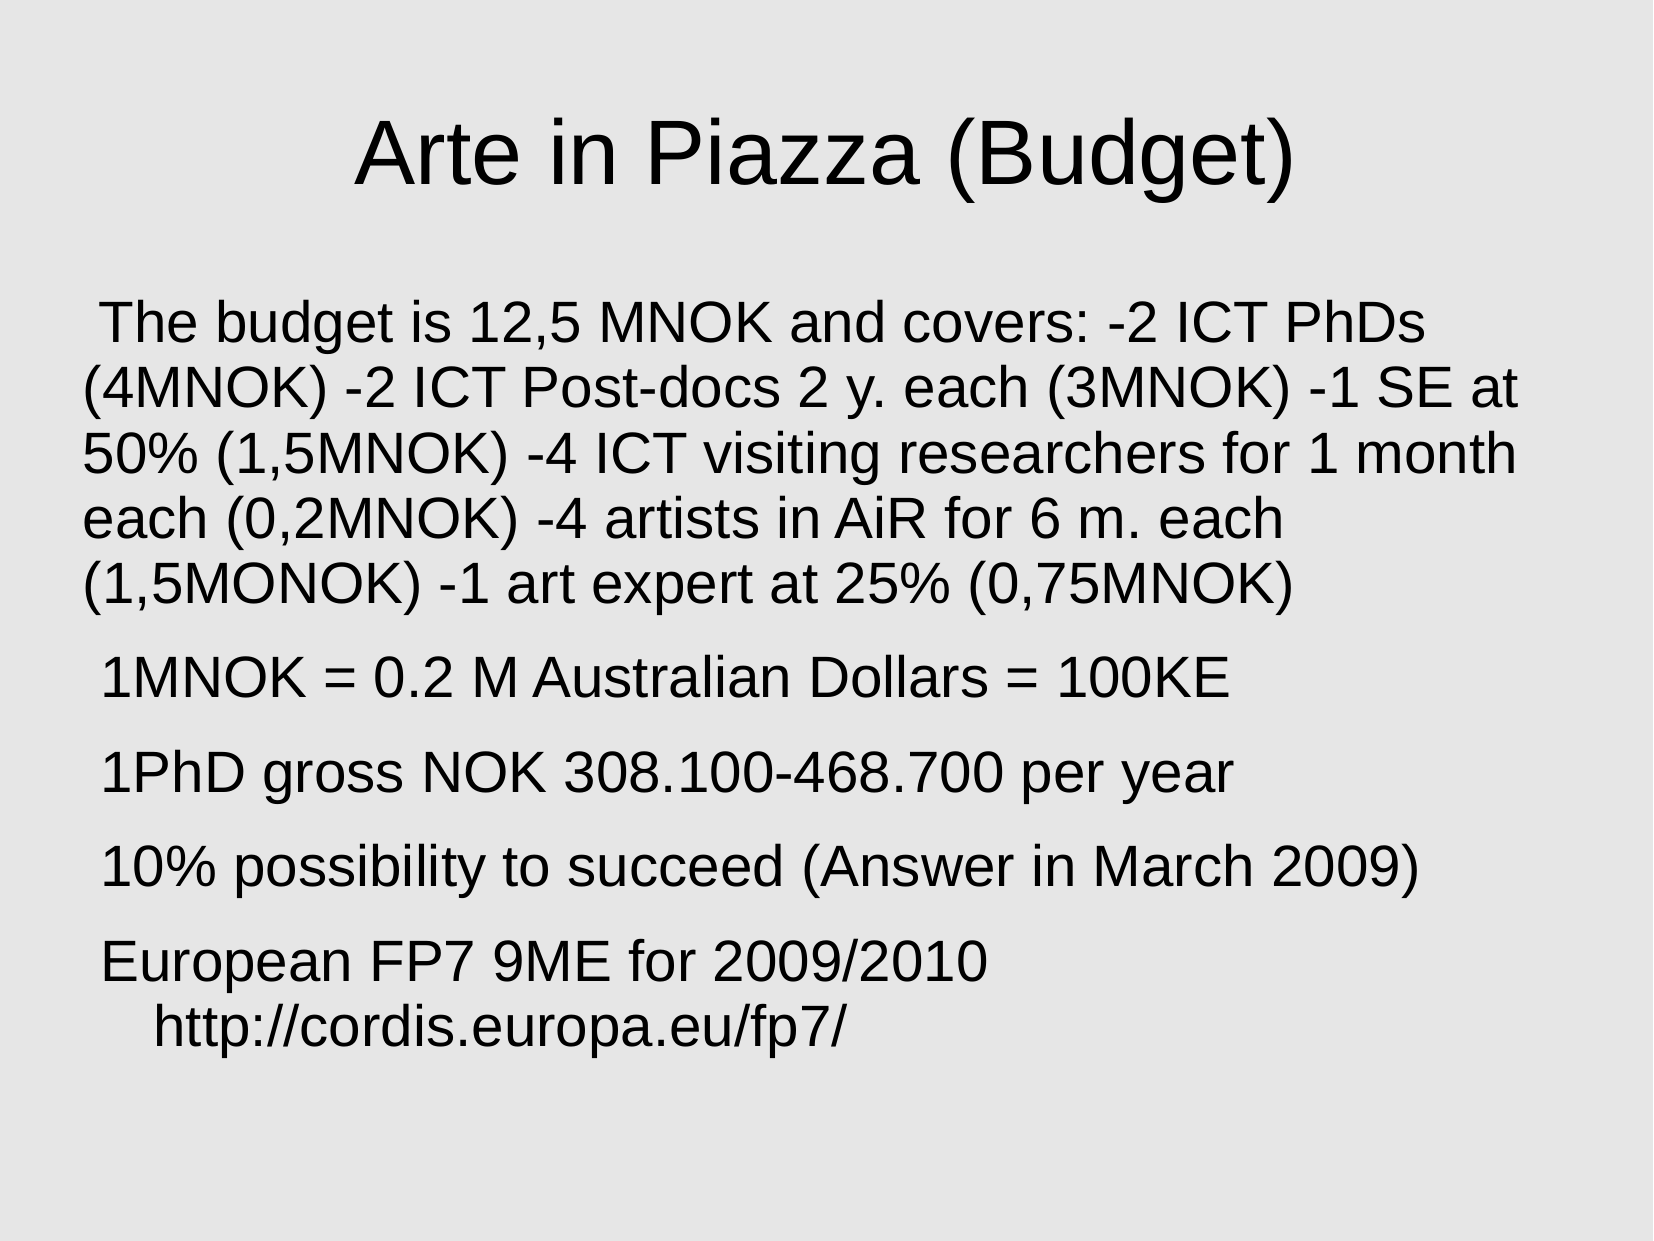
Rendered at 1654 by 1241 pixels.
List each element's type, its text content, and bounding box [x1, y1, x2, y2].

title Arte in Piazza (Budget) [82, 49, 1571, 257]
list The budget is 12,5 MNOK and covers: -2 ICT PhDs (4MNOK) -2 ICT Post-docs 2 y. each (3MNOK) -1 SE at 50% (1,5MNOK) -4 ICT visiting researchers for 1 month each (0,2MNOK) -4 artists in AiR for 6 m. each (1,5MONOK) -1 art expert at 25% (0,75MNOK) 1MNOK = 0.2 M Australian Dollars = 100KE 1PhD gross NOK 308.100-468.700 per year 10% possibility to succeed (Answer in March 2009) European FP7 9ME for 2009/2010 http://cordis.europa.eu/fp7/ [82, 290, 1571, 1109]
